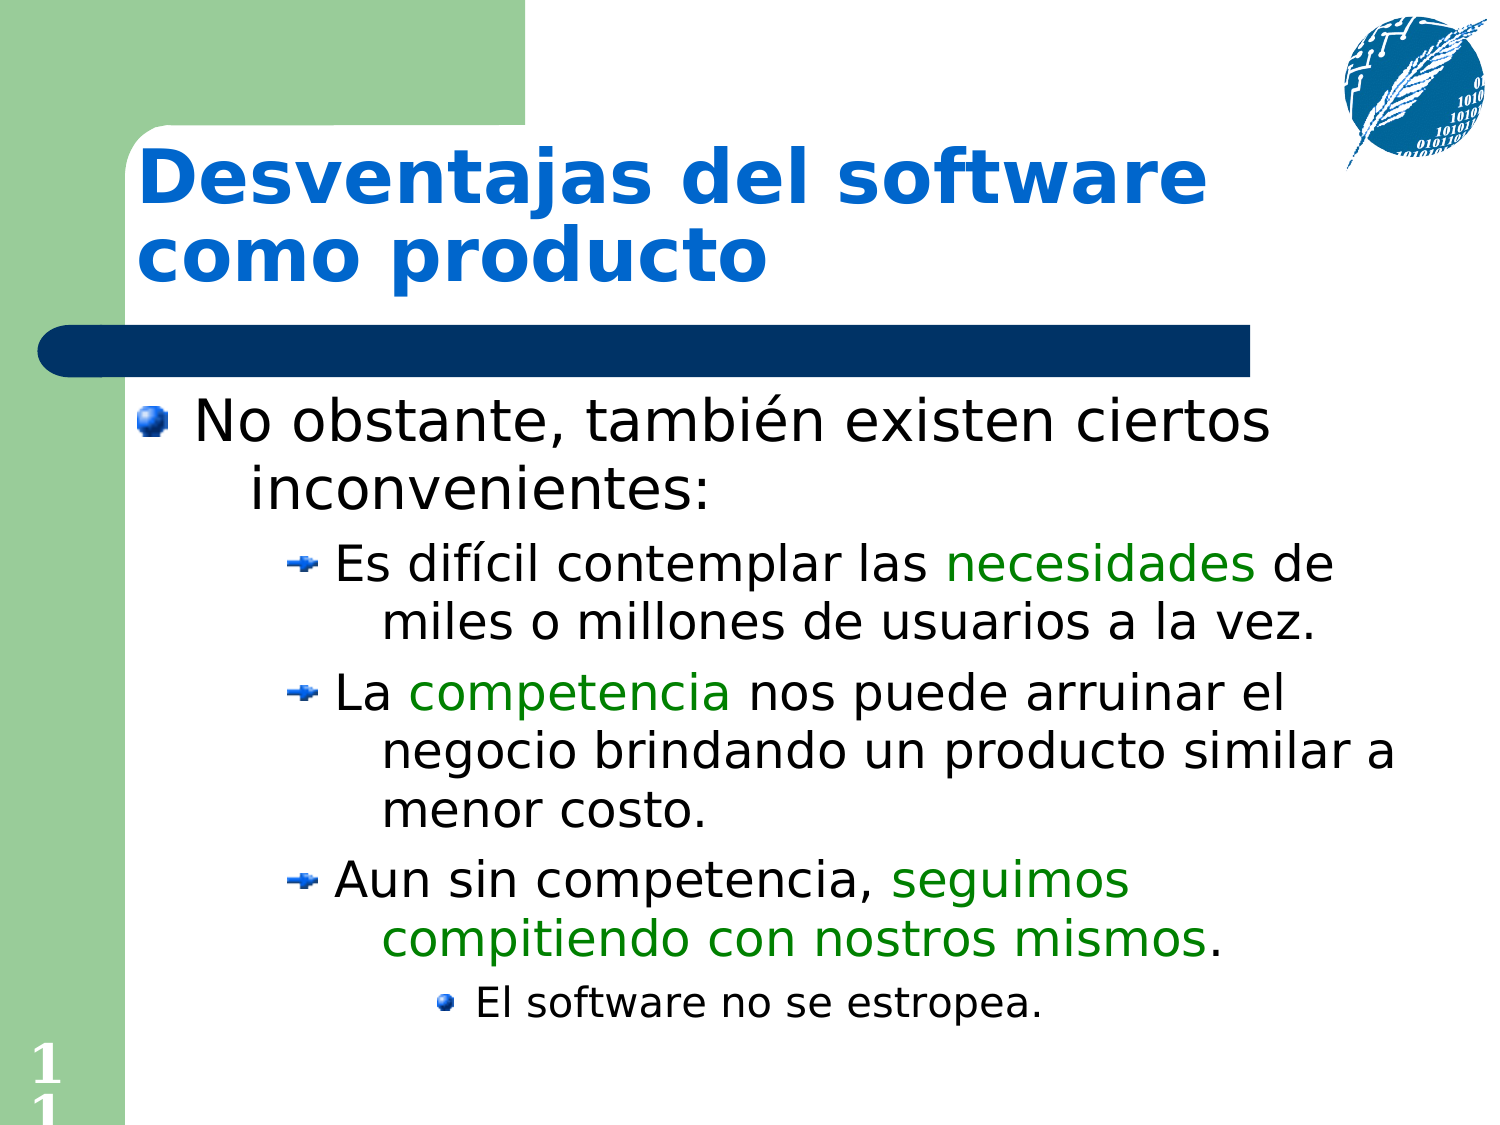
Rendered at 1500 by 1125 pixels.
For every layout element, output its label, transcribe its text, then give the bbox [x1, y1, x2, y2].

list No obstante, también existen ciertos inconvenientes: Es difícil contemplar las necesidades de miles o millones de usuarios a la vez. La competencia nos puede arruinar el negocio brindando un producto similar a menor costo. Aun sin competencia, seguimos compitiendo con nostros mismos. El software no se estropea. [137, 387, 1400, 1045]
picture [1436, 127, 1450, 136]
picture [1433, 139, 1440, 147]
picture [1427, 138, 1431, 148]
picture [1341, 15, 1487, 172]
title Desventajas del software como producto [136, 135, 1414, 302]
picture [1416, 140, 1425, 149]
